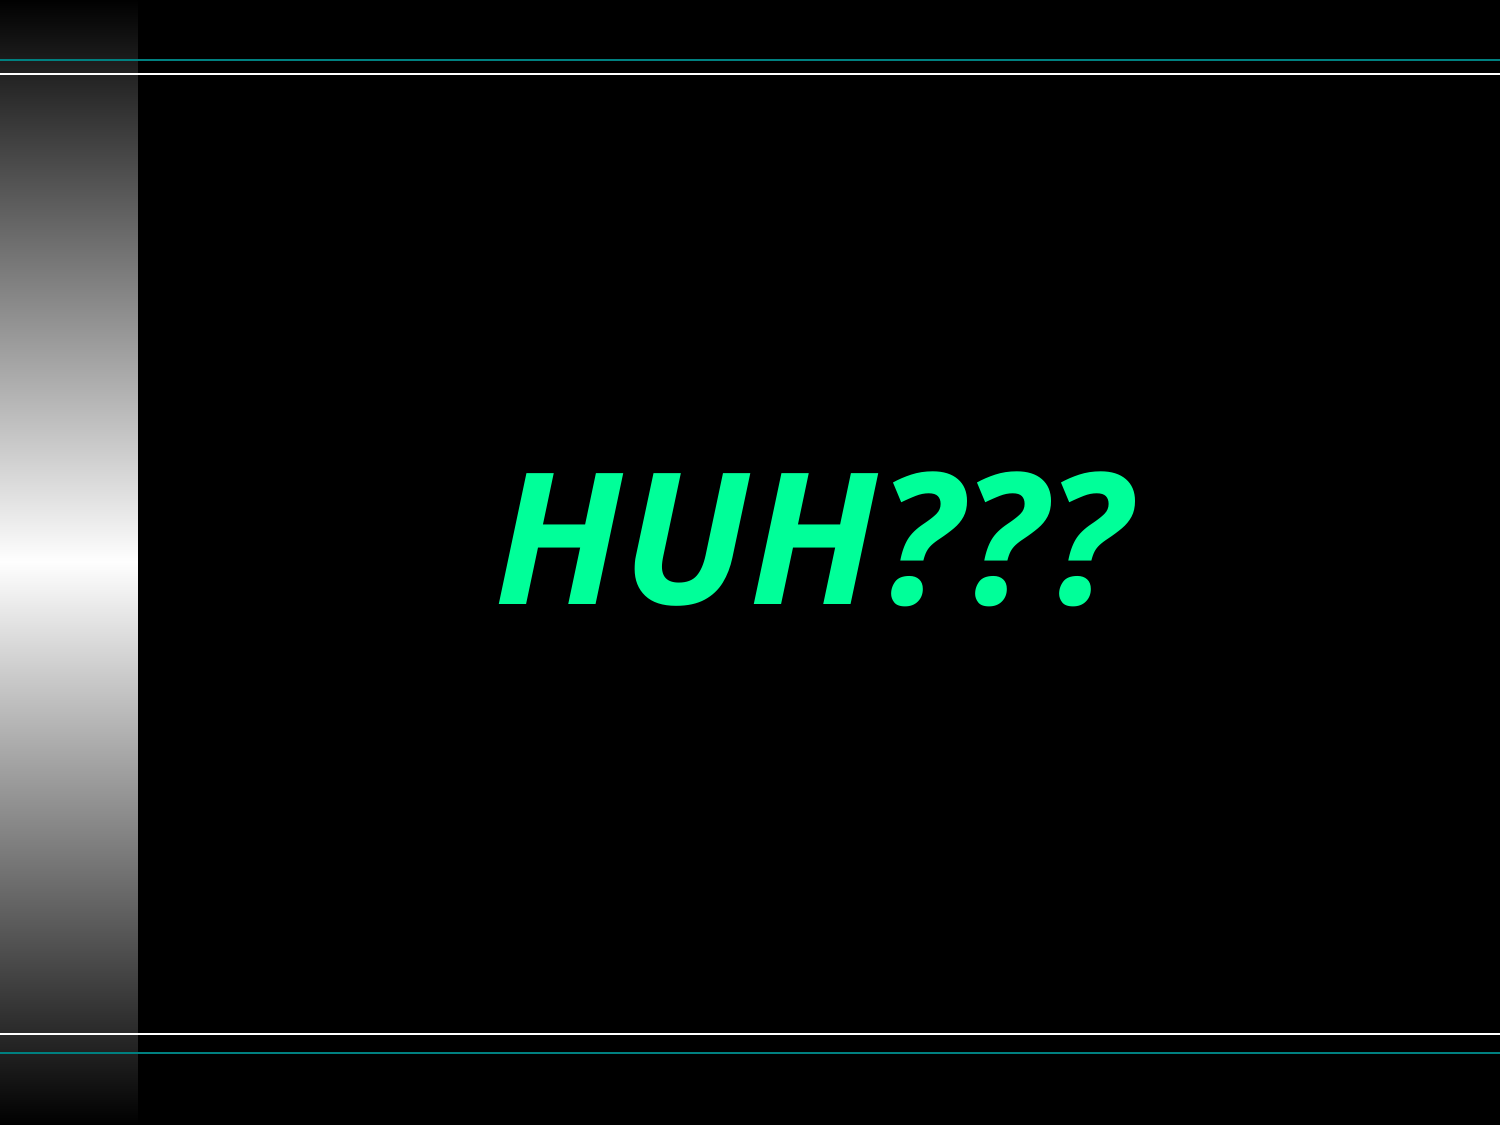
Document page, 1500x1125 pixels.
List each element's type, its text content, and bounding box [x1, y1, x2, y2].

title HUH??? [174, 437, 1450, 625]
